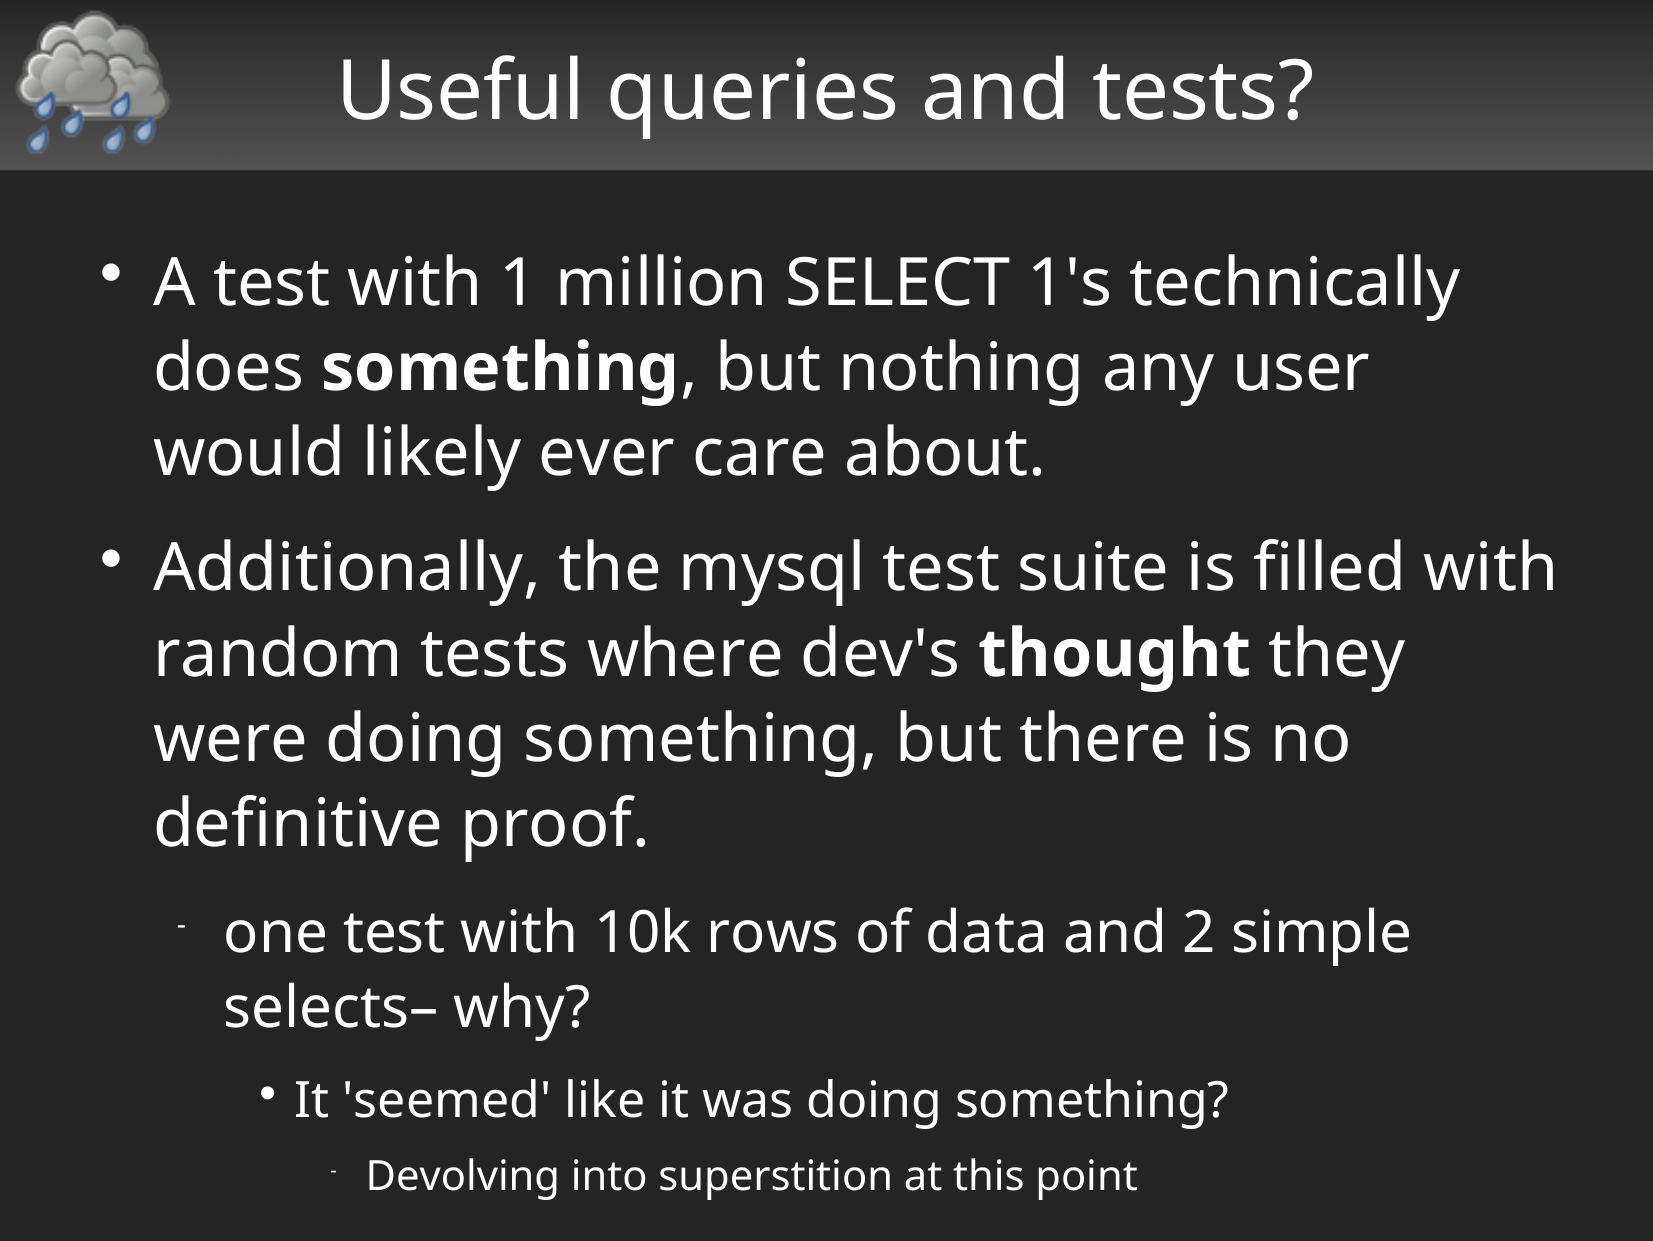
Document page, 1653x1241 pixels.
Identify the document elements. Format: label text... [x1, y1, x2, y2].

picture [0, 0, 1653, 1241]
title Useful queries and tests? [82, 39, 1570, 137]
list A test with 1 million SELECT 1's technically does something, but nothing any user would likely ever care about. Additionally, the mysql test suite is filled with random tests where dev's thought they were doing something, but there is no definitive proof. one test with 10k rows of data and 2 simple selects– why? It 'seemed' like it was doing something? Devolving into superstition at this point [82, 236, 1570, 1082]
